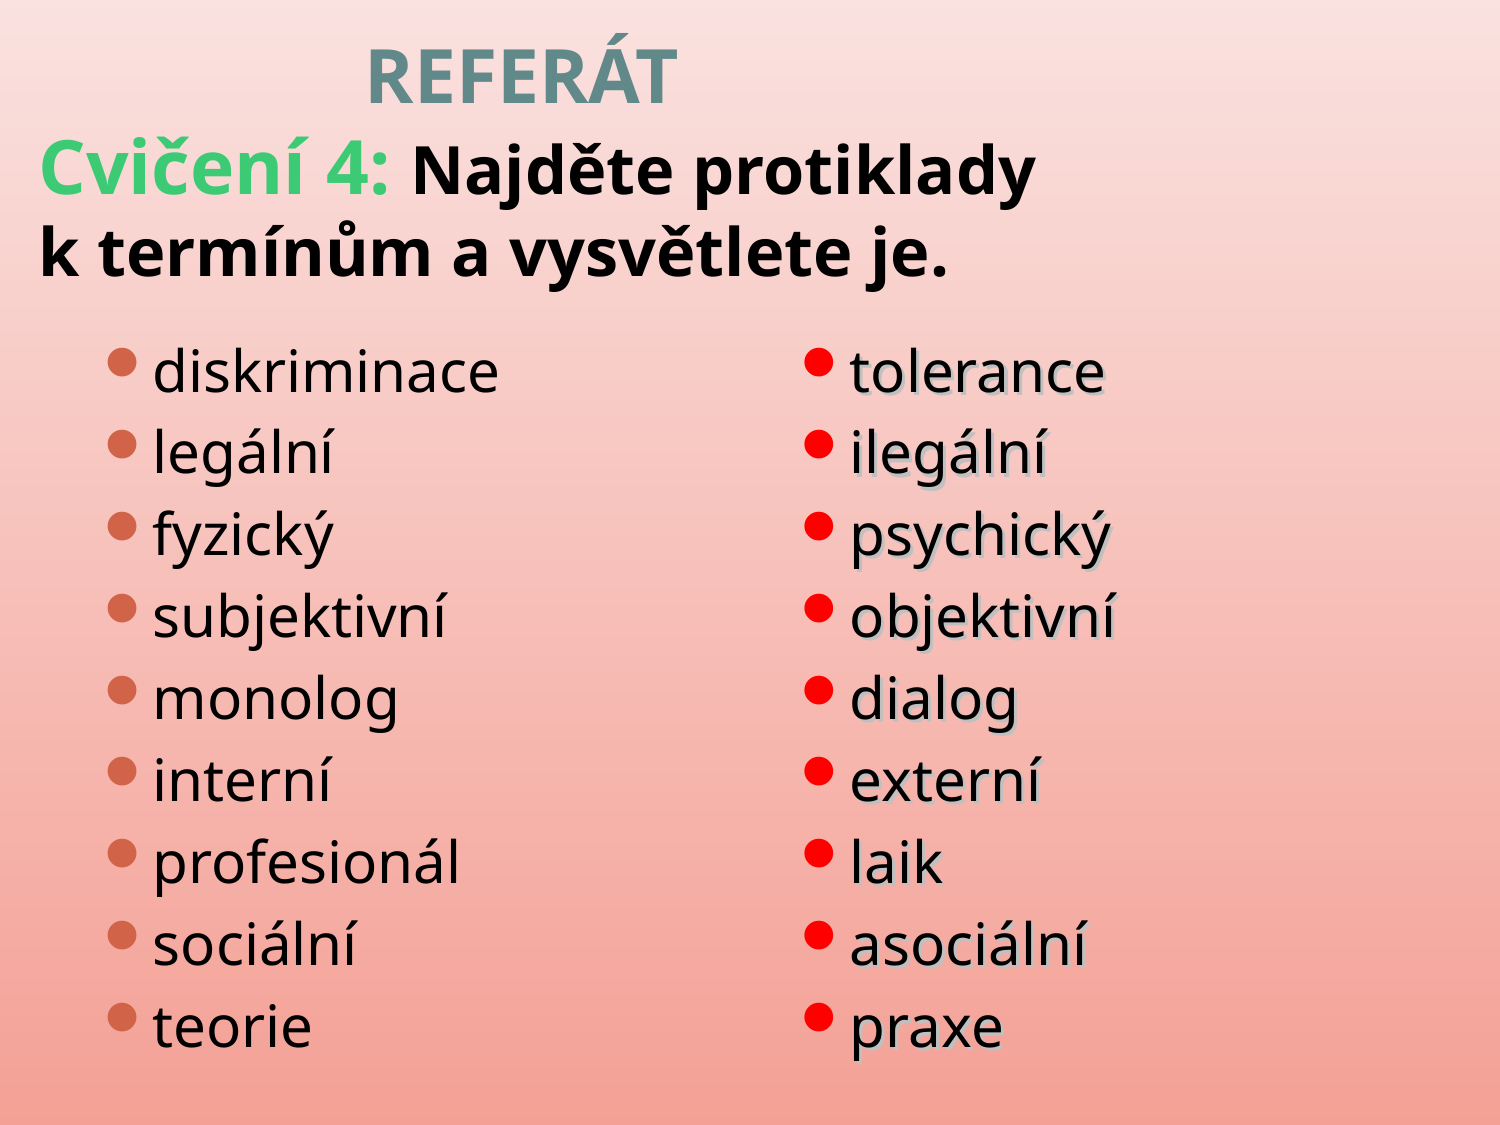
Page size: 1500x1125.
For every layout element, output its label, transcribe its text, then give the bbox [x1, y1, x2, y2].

title REFERÁT Cvičení 4: Najděte protiklady k termínům a vysvětlete je. [23, 12, 1477, 305]
list diskriminace legální fyzický subjektivní monolog interní profesionál sociální teorie [88, 326, 766, 1125]
list tolerance ilegální psychický objektivní dialog externí laik asociální praxe [785, 326, 1425, 1067]
